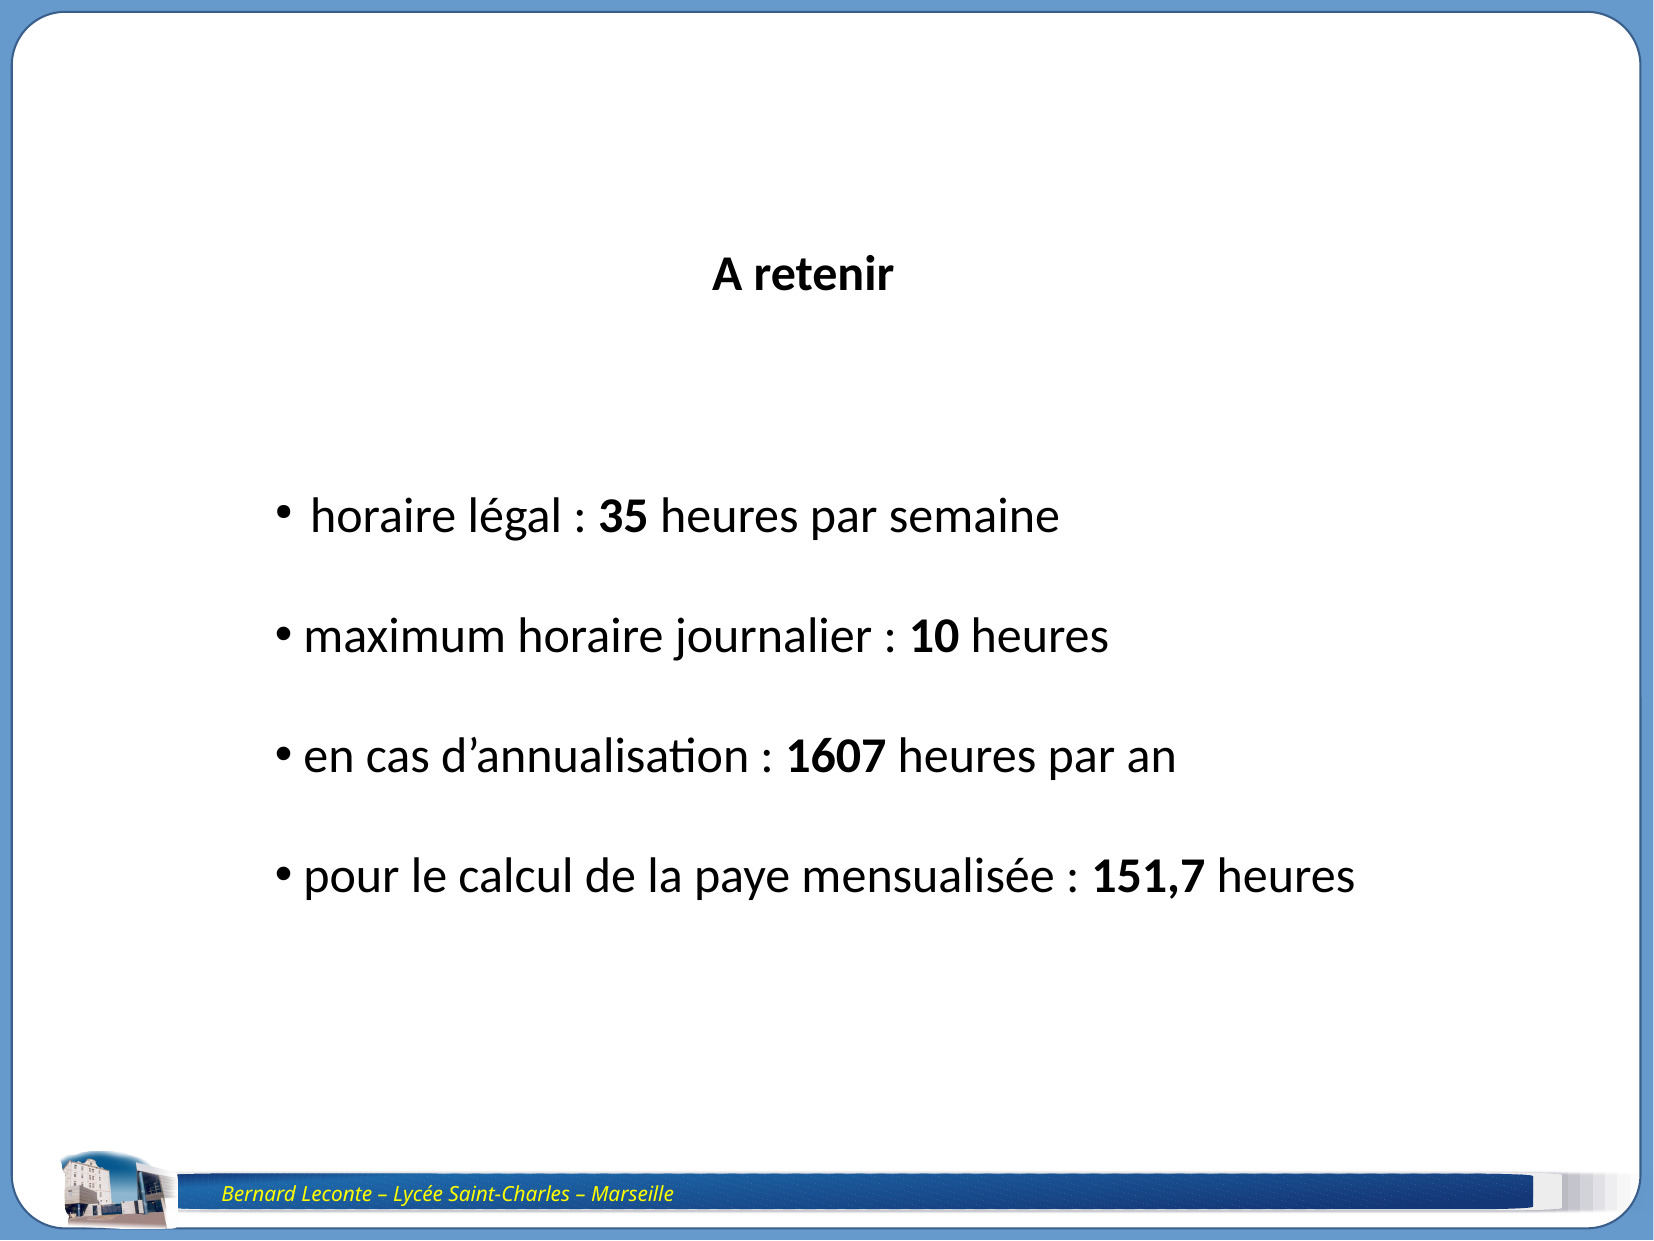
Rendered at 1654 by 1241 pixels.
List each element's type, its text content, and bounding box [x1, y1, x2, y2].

text_box horaire légal : 35 heures par semaine maximum horaire journalier : 10 heures en cas d’annualisation : 1607 heures par an pour le calcul de la paye mensualisée : 151,7 heures [259, 415, 1371, 911]
picture [59, 1151, 178, 1229]
text_box A retenir [236, 195, 1371, 272]
